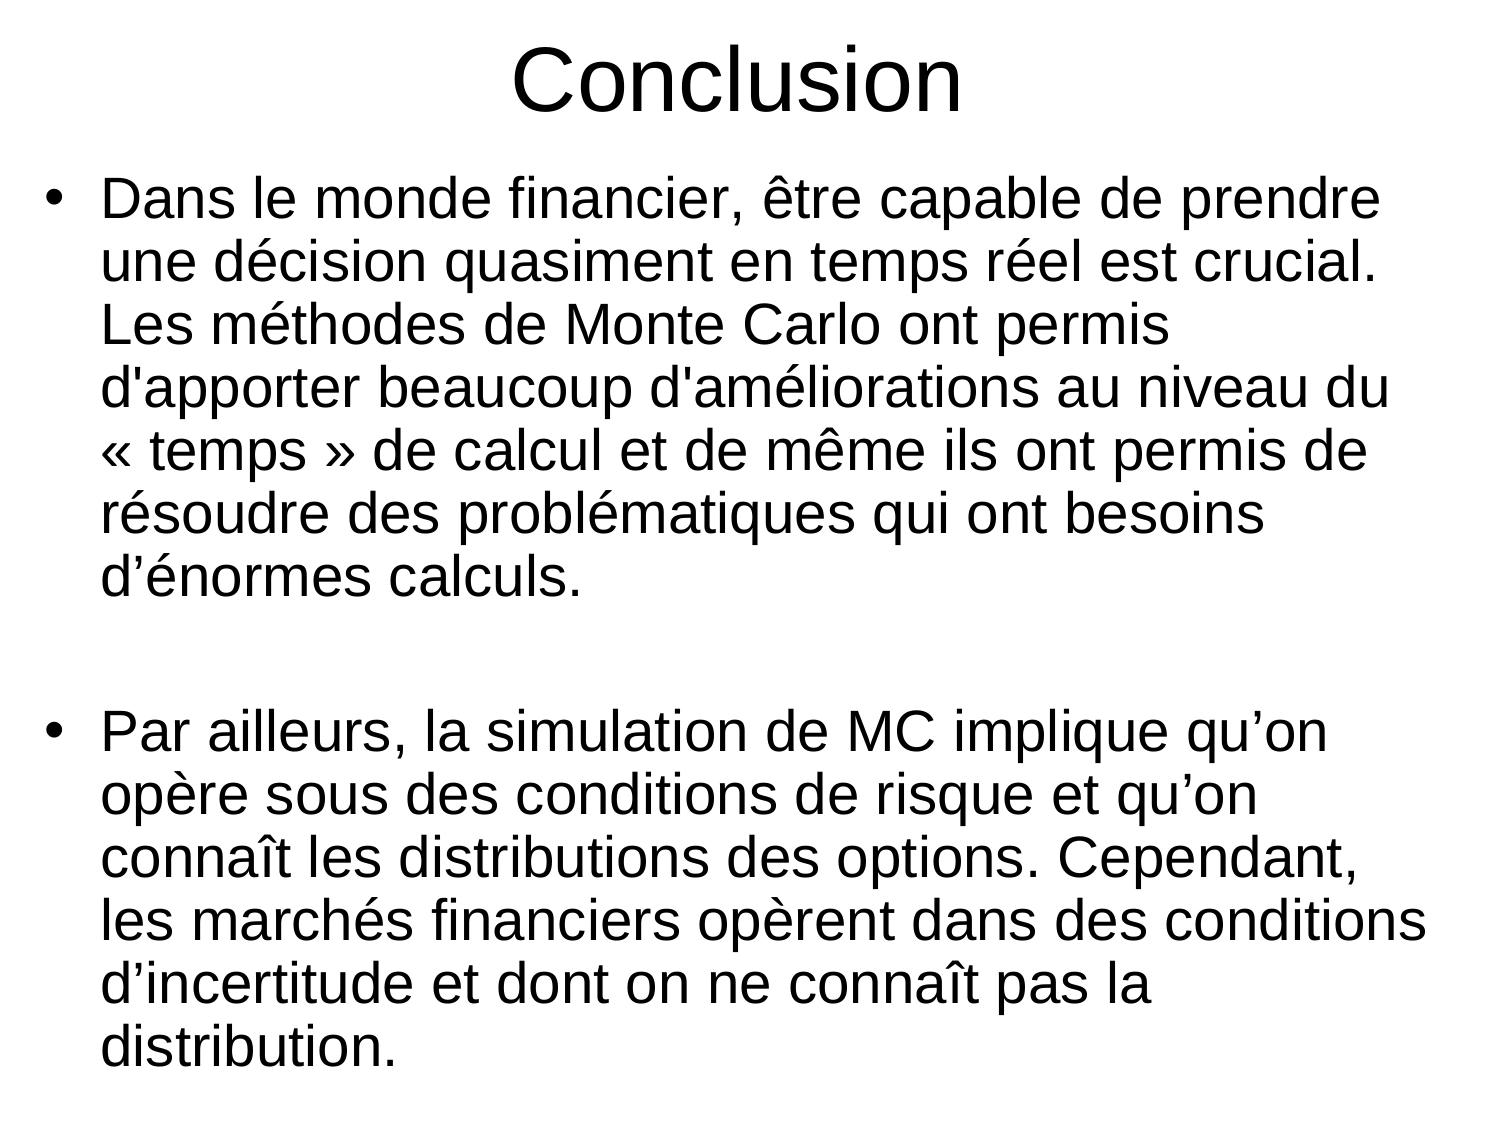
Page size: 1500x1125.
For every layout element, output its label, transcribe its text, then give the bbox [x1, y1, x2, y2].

title Conclusion [265, 0, 1211, 149]
list Dans le monde financier, être capable de prendre une décision quasiment en temps réel est crucial. Les méthodes de Monte Carlo ont permis d'apporter beaucoup d'améliorations au niveau du « temps » de calcul et de même ils ont permis de résoudre des problématiques qui ont besoins d’énormes calculs. Par ailleurs, la simulation de MC implique qu’on opère sous des conditions de risque et qu’on connaît les distributions des options. Cependant, les marchés financiers opèrent dans des conditions d’incertitude et dont on ne connaît pas la distribution. [29, 160, 1459, 1125]
